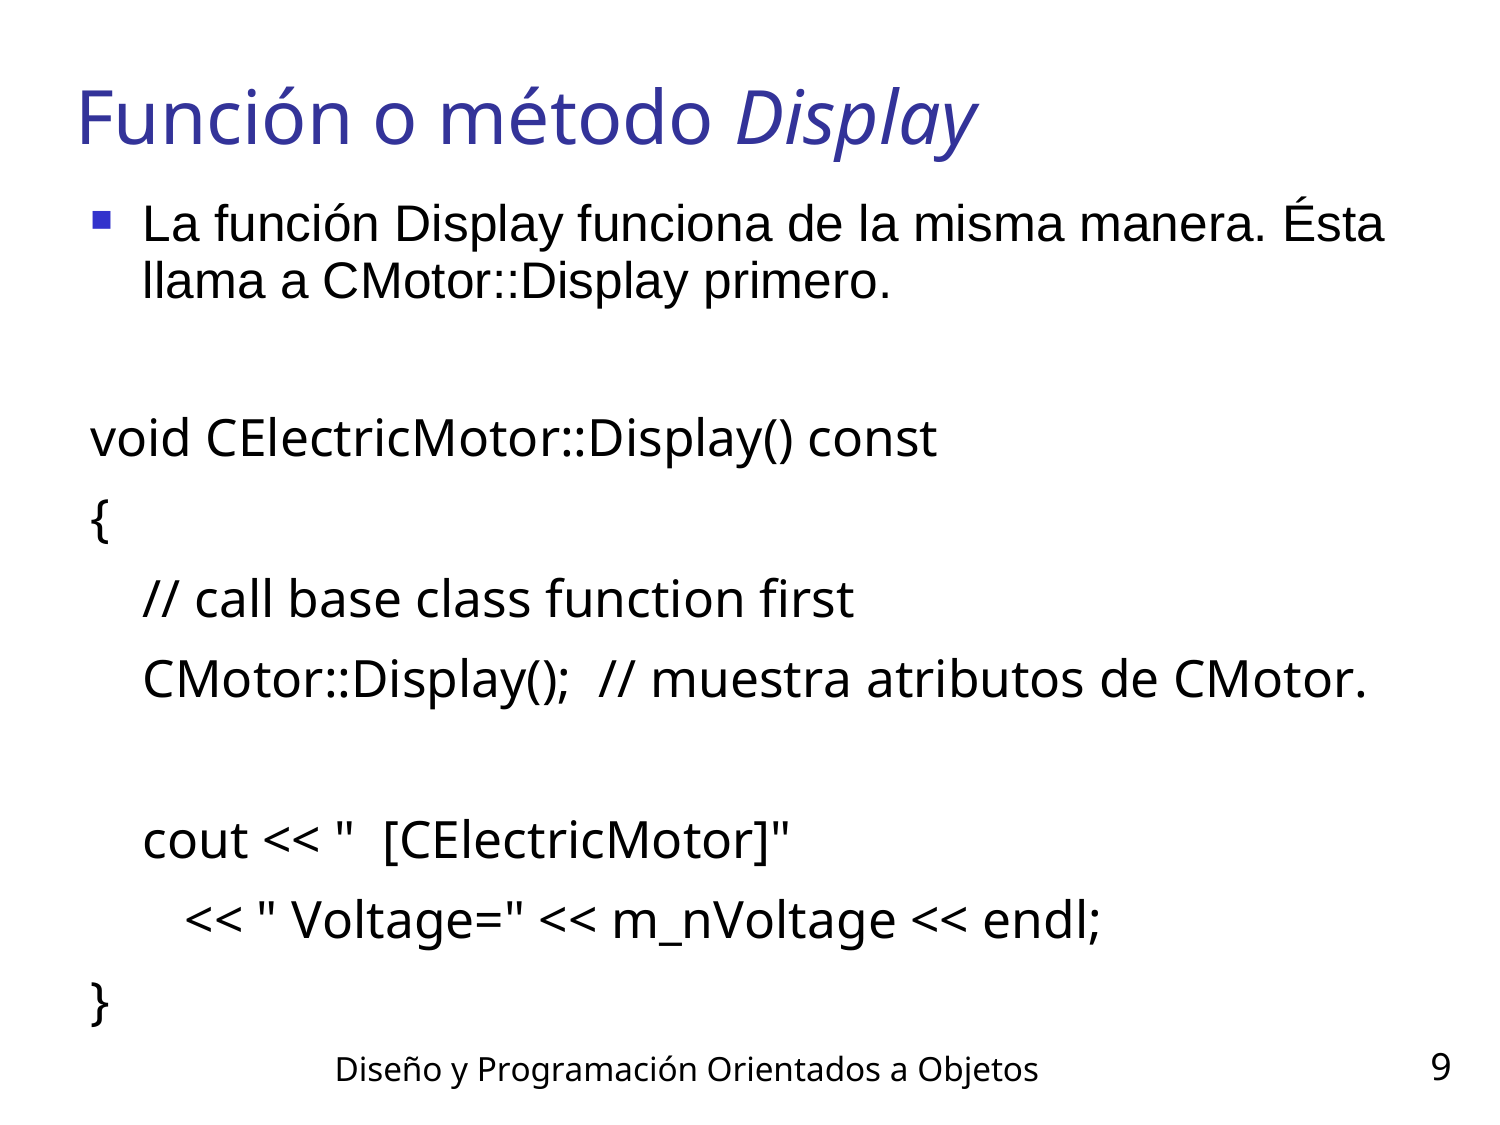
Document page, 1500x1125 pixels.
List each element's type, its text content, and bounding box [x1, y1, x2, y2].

list La función Display funciona de la misma manera. Ésta llama a CMotor::Display primero. void CElectricMotor::Display() const { // call base class function first CMotor::Display(); // muestra atributos de CMotor. cout << " [CElectricMotor]" << " Voltage=" << m_nVoltage << endl; } [75, 187, 1462, 1051]
title Función o método Display [75, 30, 1466, 193]
